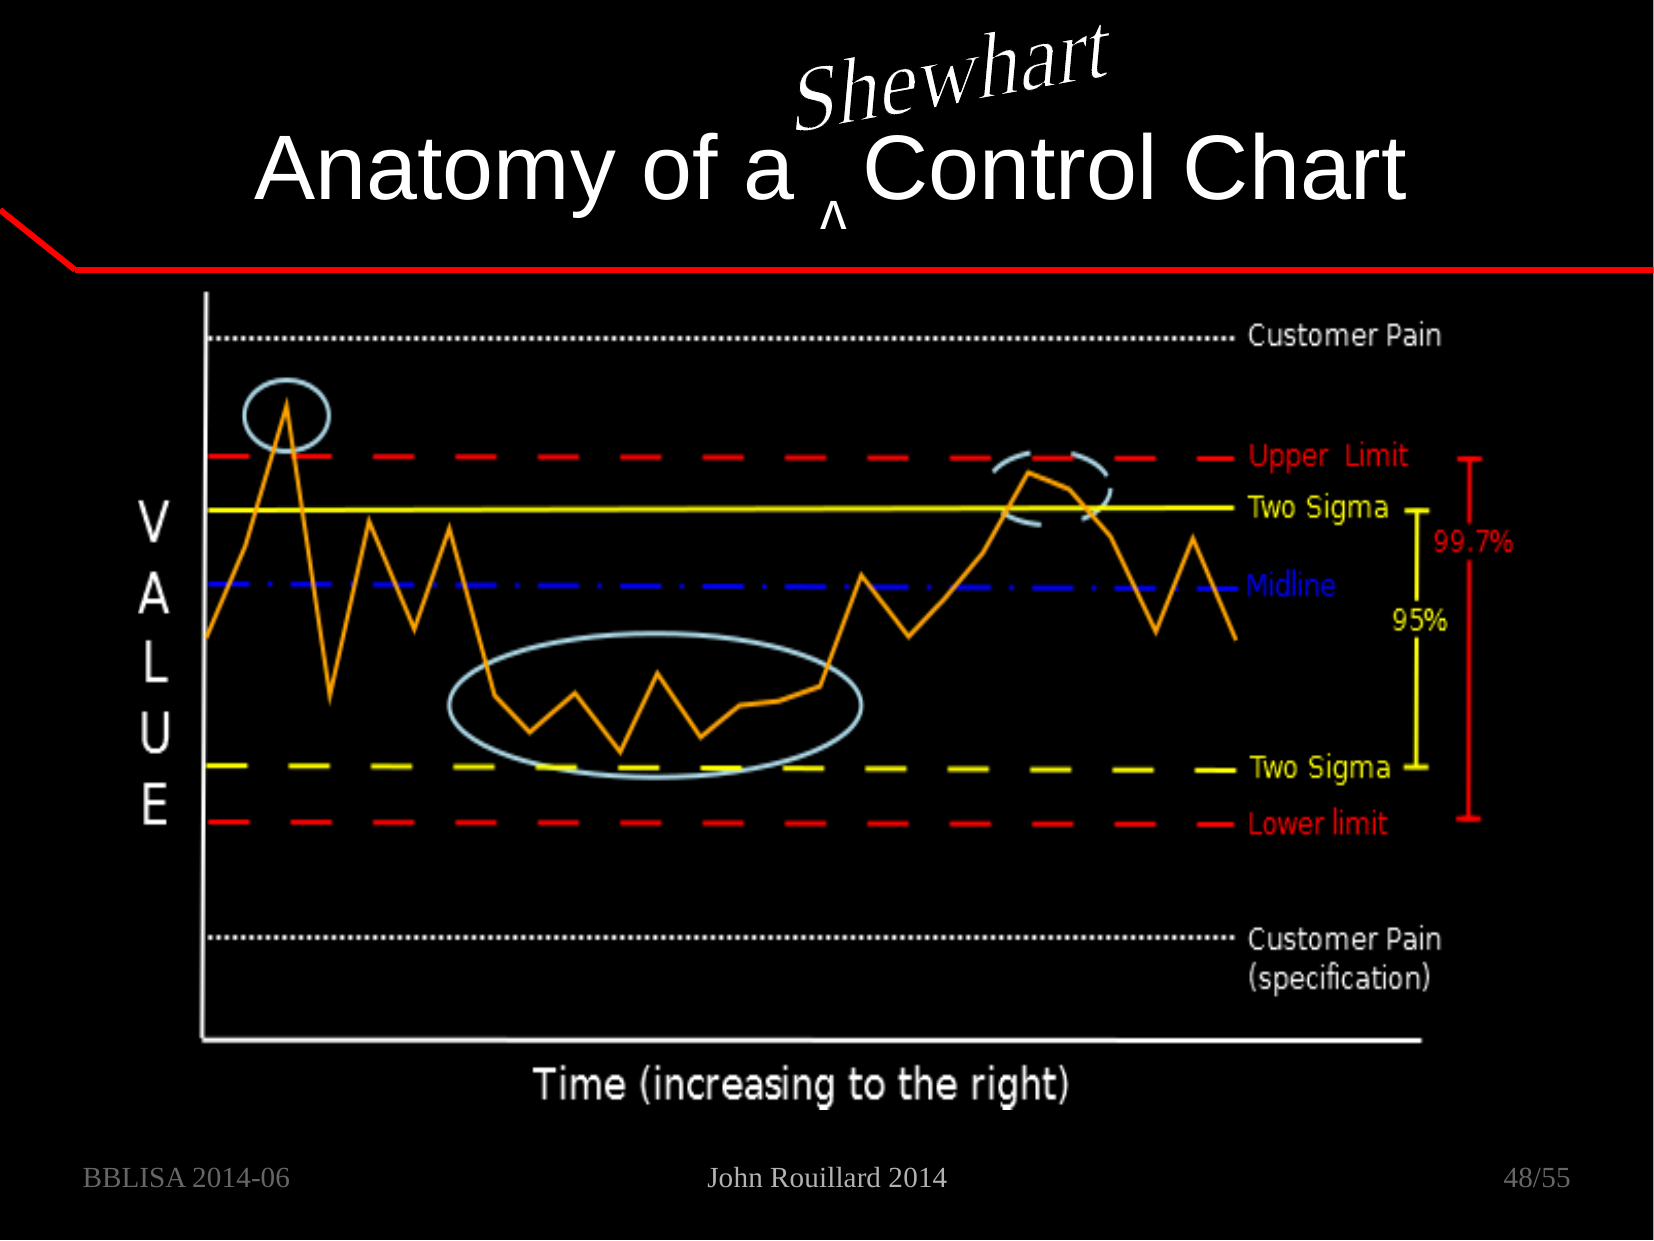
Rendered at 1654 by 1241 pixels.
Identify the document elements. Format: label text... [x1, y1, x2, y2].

text_box Shewhart [1057, 23, 1110, 85]
text_box Shewhart [919, 55, 981, 109]
text_box Shewhart [795, 64, 834, 132]
text_box Shewhart [978, 30, 1018, 100]
title Anatomy of a ʌ Control Chart [86, 75, 1576, 283]
picture [138, 290, 1516, 1110]
text_box Shewhart [837, 56, 878, 125]
text_box Shewhart [1022, 43, 1056, 91]
text_box Shewhart [883, 68, 916, 116]
